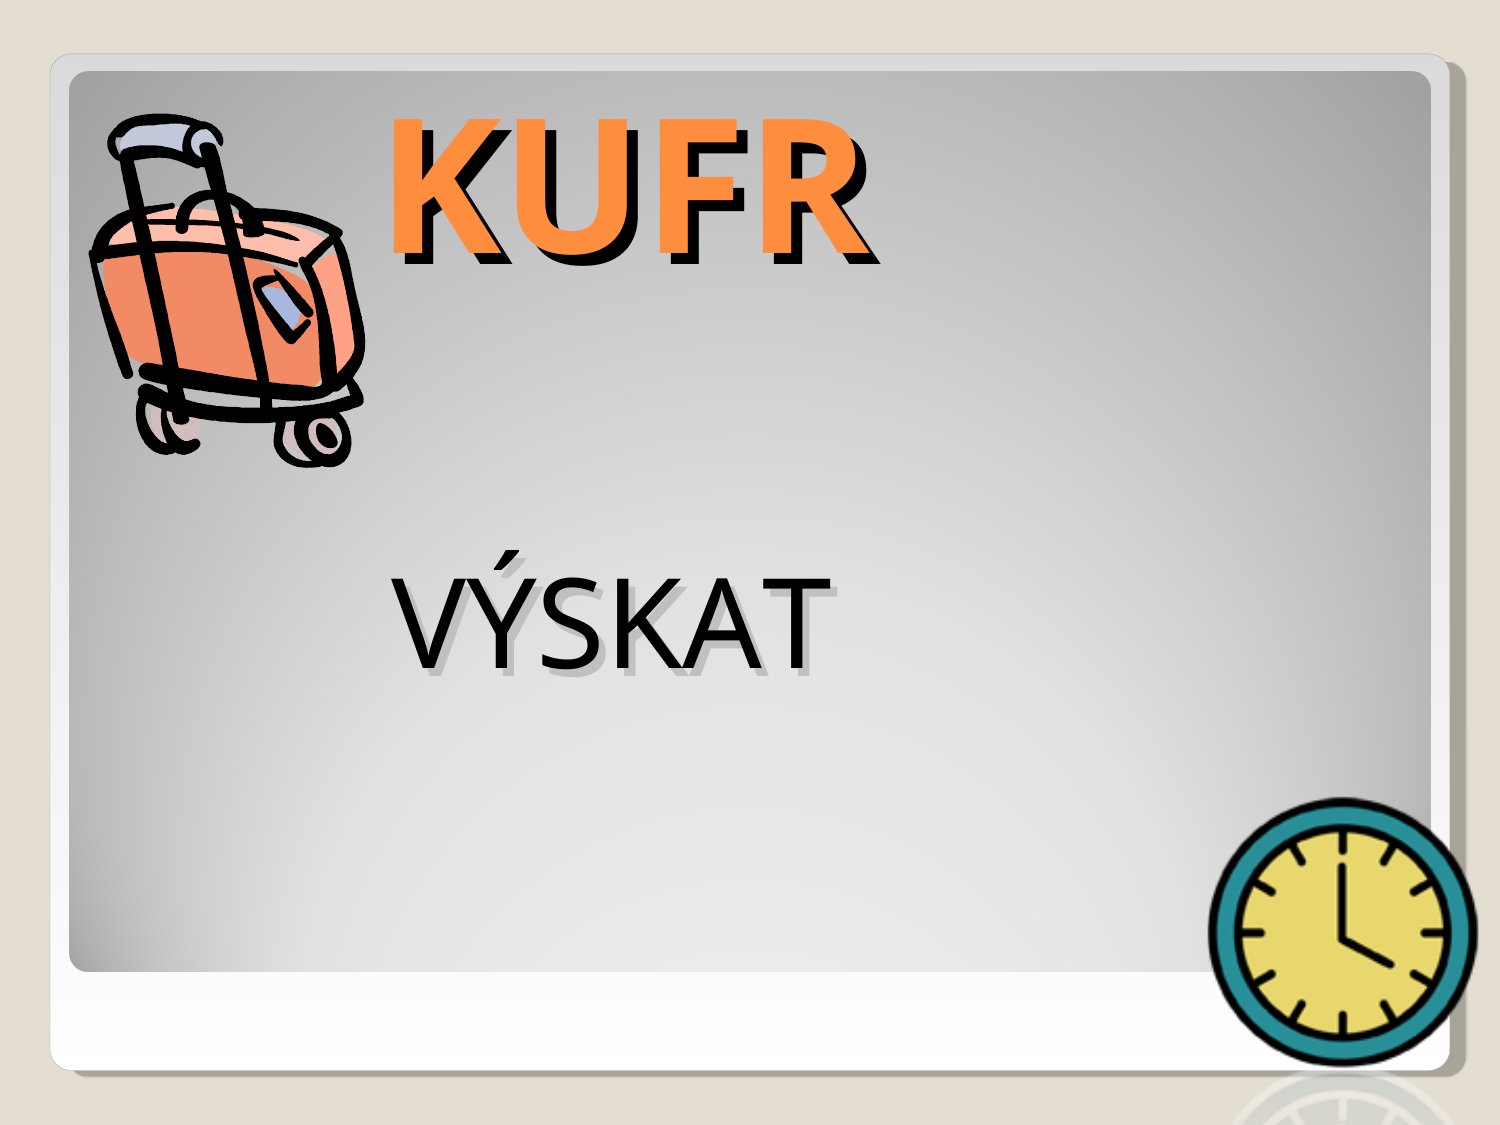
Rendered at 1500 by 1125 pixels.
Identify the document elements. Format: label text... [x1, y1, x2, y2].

text_box VÝSKAT [107, 536, 1117, 780]
picture [69, 71, 1500, 1125]
text_box KUFR [362, 54, 1379, 362]
